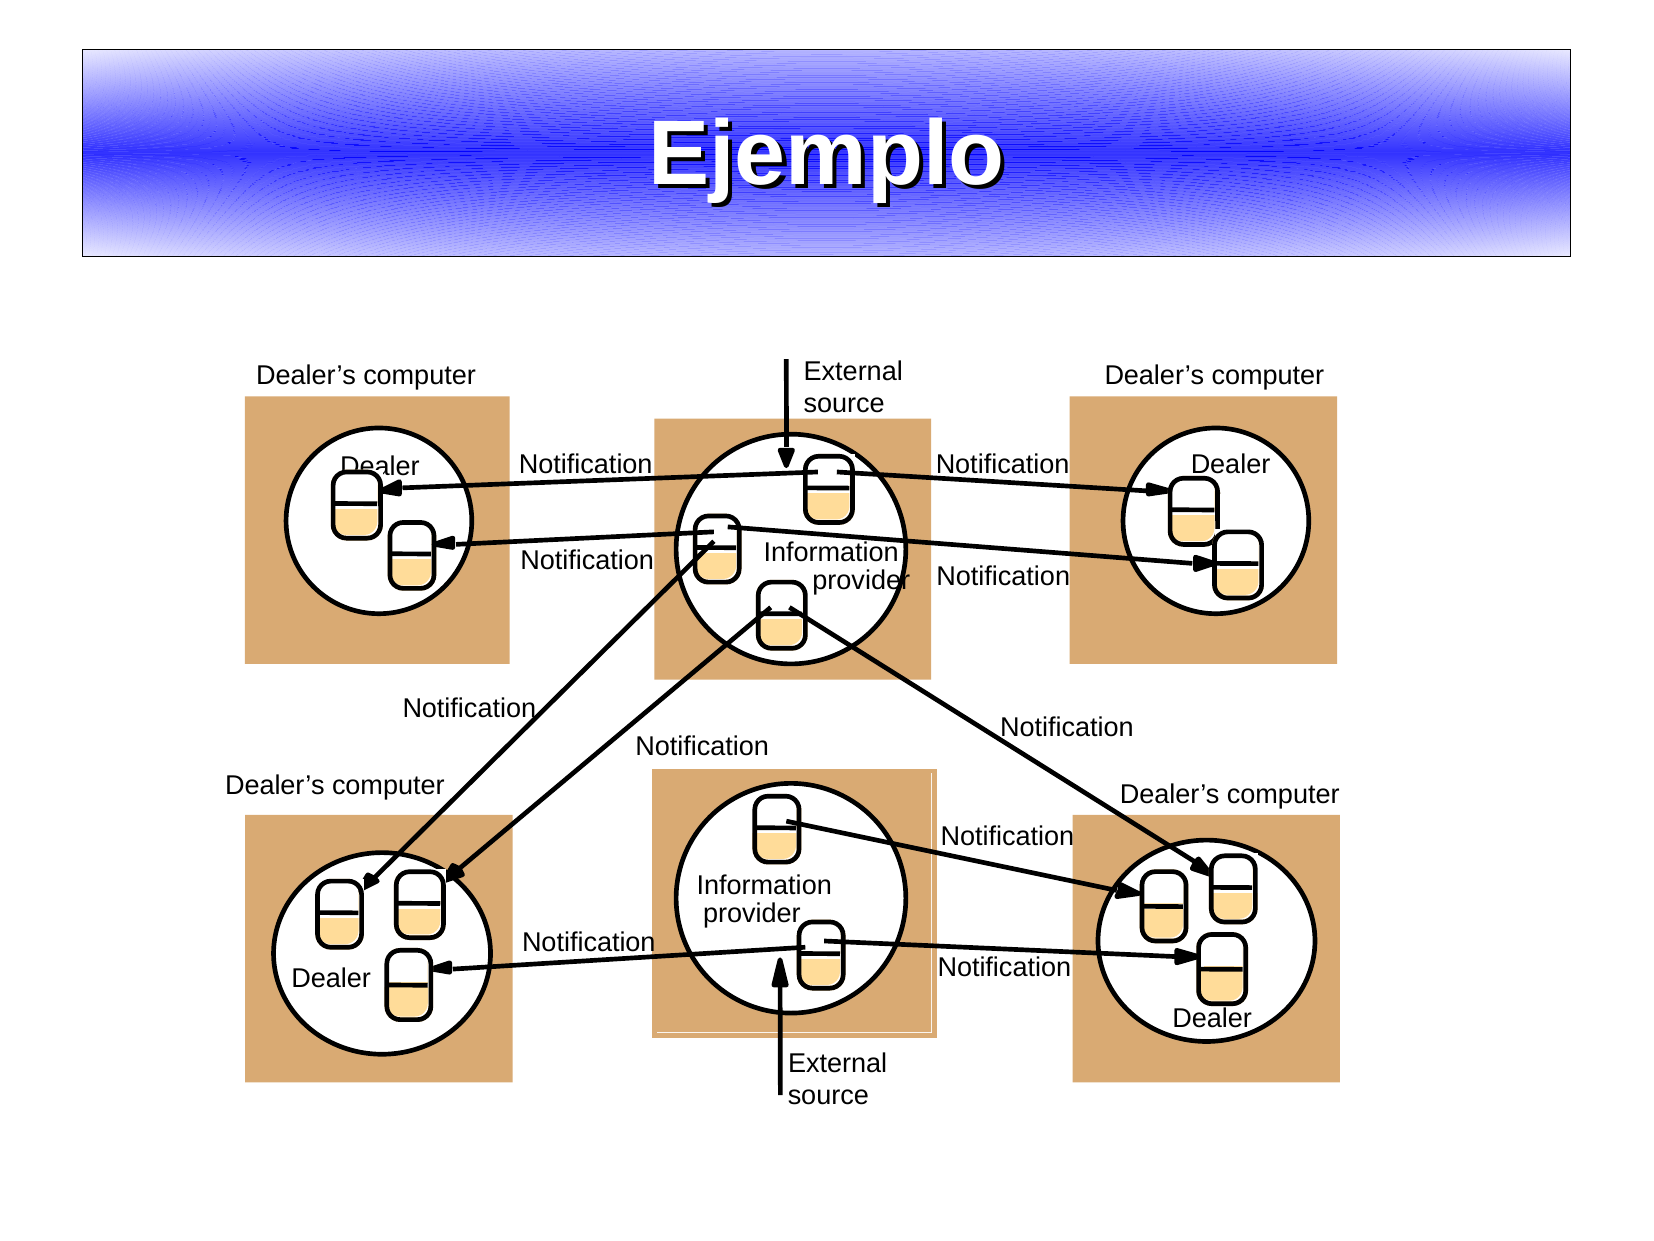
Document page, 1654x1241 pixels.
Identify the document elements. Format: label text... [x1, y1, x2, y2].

text_box [758, 833, 796, 859]
text_box provider [812, 562, 911, 596]
text_box [245, 814, 513, 1083]
text_box [698, 553, 736, 579]
text_box [654, 475, 932, 540]
text_box source [803, 385, 885, 418]
text_box Information [696, 867, 832, 901]
text_box Notification [935, 446, 1070, 479]
text_box Dealer’s computer [224, 767, 445, 801]
text_box Notification [936, 558, 1071, 592]
text_box [811, 459, 850, 485]
text_box Notification [937, 949, 1072, 982]
text_box Notification [940, 818, 1075, 851]
text_box [1069, 396, 1338, 664]
text_box Notification [402, 690, 537, 723]
text_box Dealer [291, 960, 372, 993]
text_box Notification [522, 923, 656, 957]
text_box Dealer [345, 458, 356, 469]
title Ejemplo [82, 49, 1571, 257]
text_box Information [763, 534, 899, 567]
text_box [802, 959, 840, 985]
text_box [761, 619, 803, 645]
text_box Dealer [1172, 1000, 1253, 1034]
text_box Dealer [340, 448, 420, 481]
text_box [654, 418, 932, 475]
text_box source [787, 1077, 870, 1110]
text_box Notification [635, 728, 769, 761]
text_box [654, 536, 692, 596]
text_box Notification [1000, 709, 1134, 742]
text_box [689, 623, 899, 680]
text_box [657, 773, 932, 954]
text_box Dealer’s computer [1104, 357, 1325, 391]
text_box Dealer [1190, 446, 1271, 479]
text_box [654, 531, 932, 680]
text_box External [803, 353, 903, 387]
text_box [1072, 814, 1340, 1083]
text_box External [788, 1045, 888, 1079]
text_box [657, 945, 932, 1033]
text_box Notification [518, 446, 653, 479]
text_box [244, 396, 510, 664]
text_box [698, 519, 736, 545]
text_box Dealer’s computer [1119, 776, 1340, 810]
text_box [758, 799, 796, 825]
text_box [802, 925, 840, 951]
text_box [764, 585, 803, 611]
text_box provider [703, 895, 801, 929]
text_box [808, 493, 850, 520]
text_box Notification [520, 542, 655, 576]
text_box Dealer’s computer [256, 357, 476, 391]
